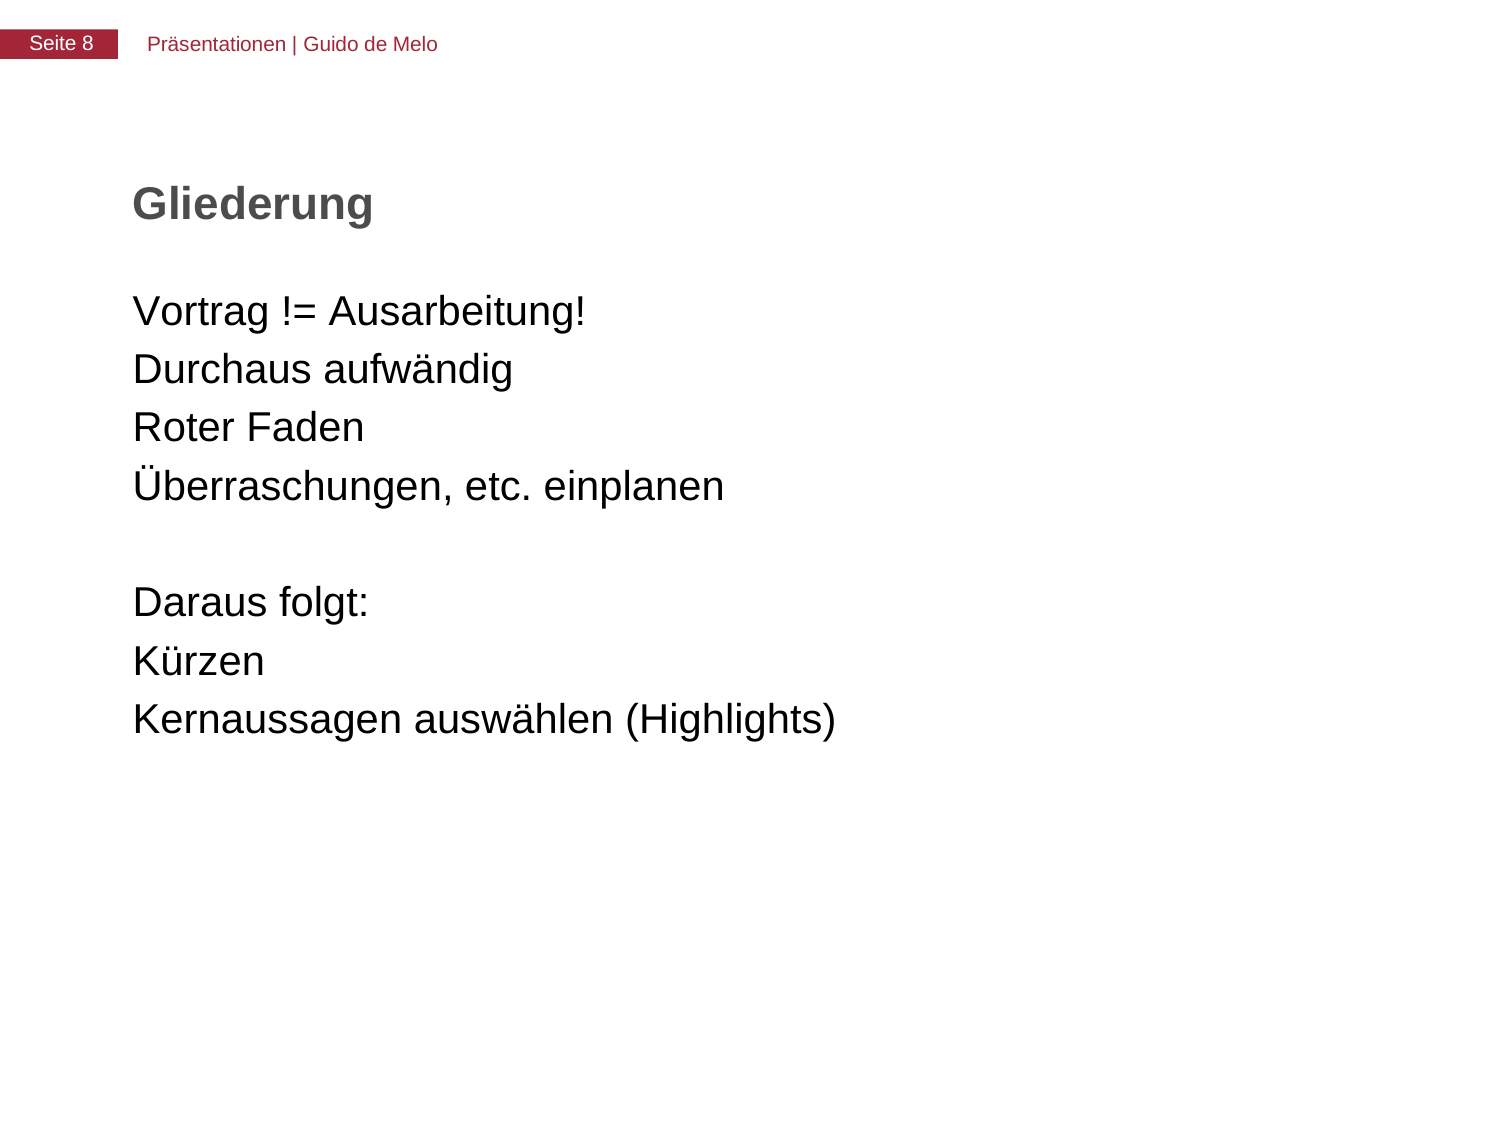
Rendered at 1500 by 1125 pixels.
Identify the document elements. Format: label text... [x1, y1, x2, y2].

title Gliederung [132, 149, 1413, 258]
list Vortrag != Ausarbeitung! Durchaus aufwändig Roter Faden Überraschungen, etc. einplanen Daraus folgt: Kürzen Kernaussagen auswählen (Highlights) [132, 287, 1371, 888]
